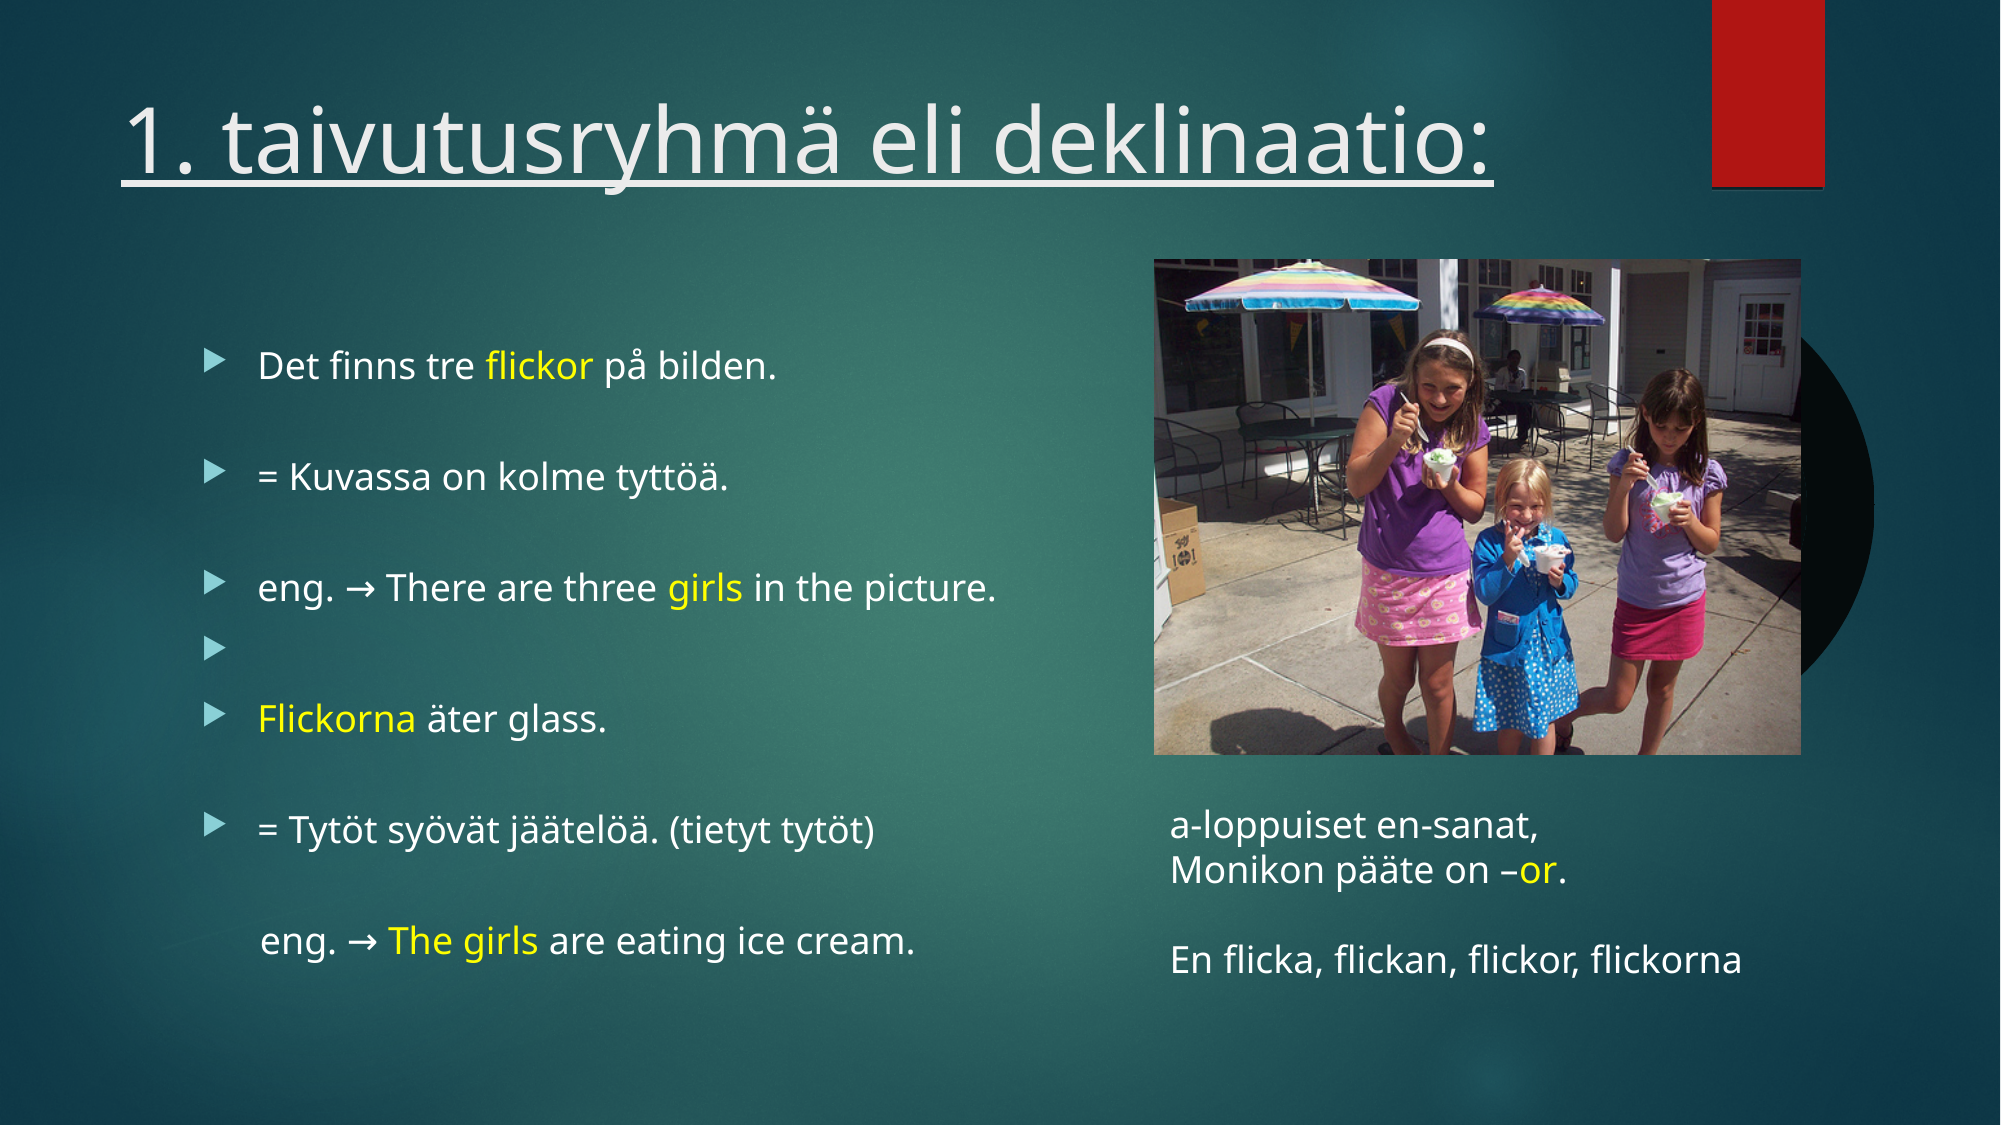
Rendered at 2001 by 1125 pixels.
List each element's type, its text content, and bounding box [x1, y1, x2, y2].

list Det finns tre flickor på bilden. = Kuvassa on kolme tyttöä. eng. → There are three girls in the picture. Flickorna äter glass. = Tytöt syövät jäätelöä. (tietyt tytöt) eng. → The girls are eating ice cream. [186, 334, 1057, 1082]
picture [1154, 259, 1801, 755]
text_box a-loppuiset en-sanat, Monikon pääte on –or. En flicka, flickan, flickor, flickorna [1154, 793, 1801, 991]
title 1. taivutusryhmä eli deklinaatio: [106, 74, 1649, 305]
